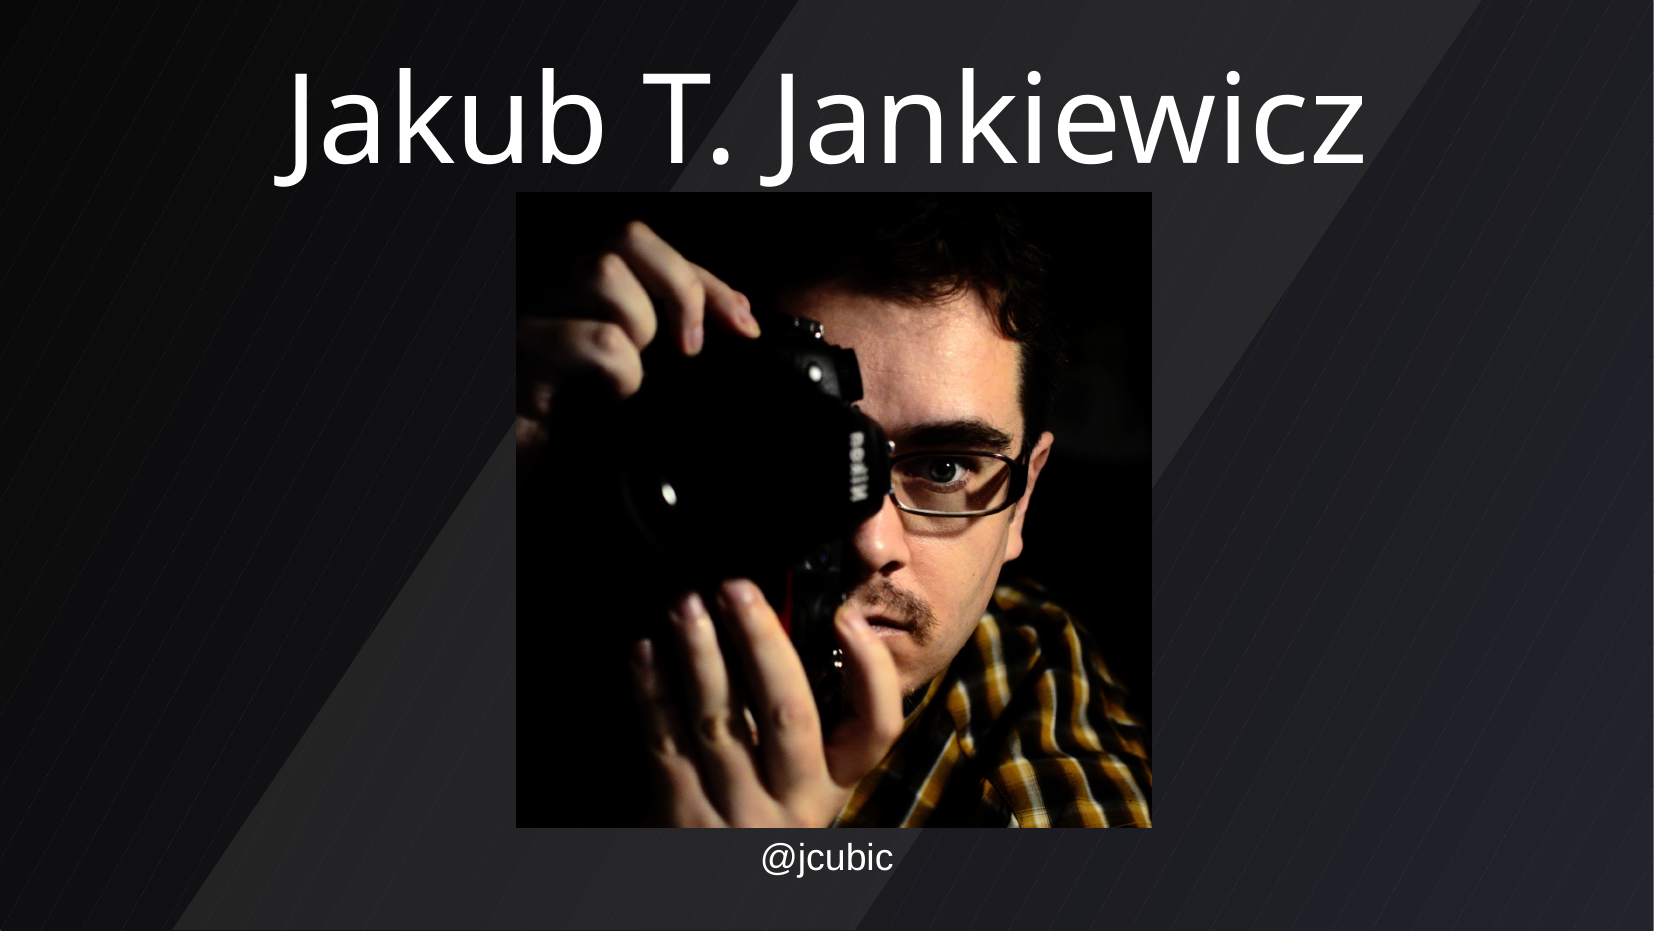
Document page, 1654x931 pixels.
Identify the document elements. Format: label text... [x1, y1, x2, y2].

picture [516, 192, 1152, 828]
title Jakub T. Jankiewicz [82, 37, 1571, 193]
text_box @jcubic [0, 829, 1654, 886]
